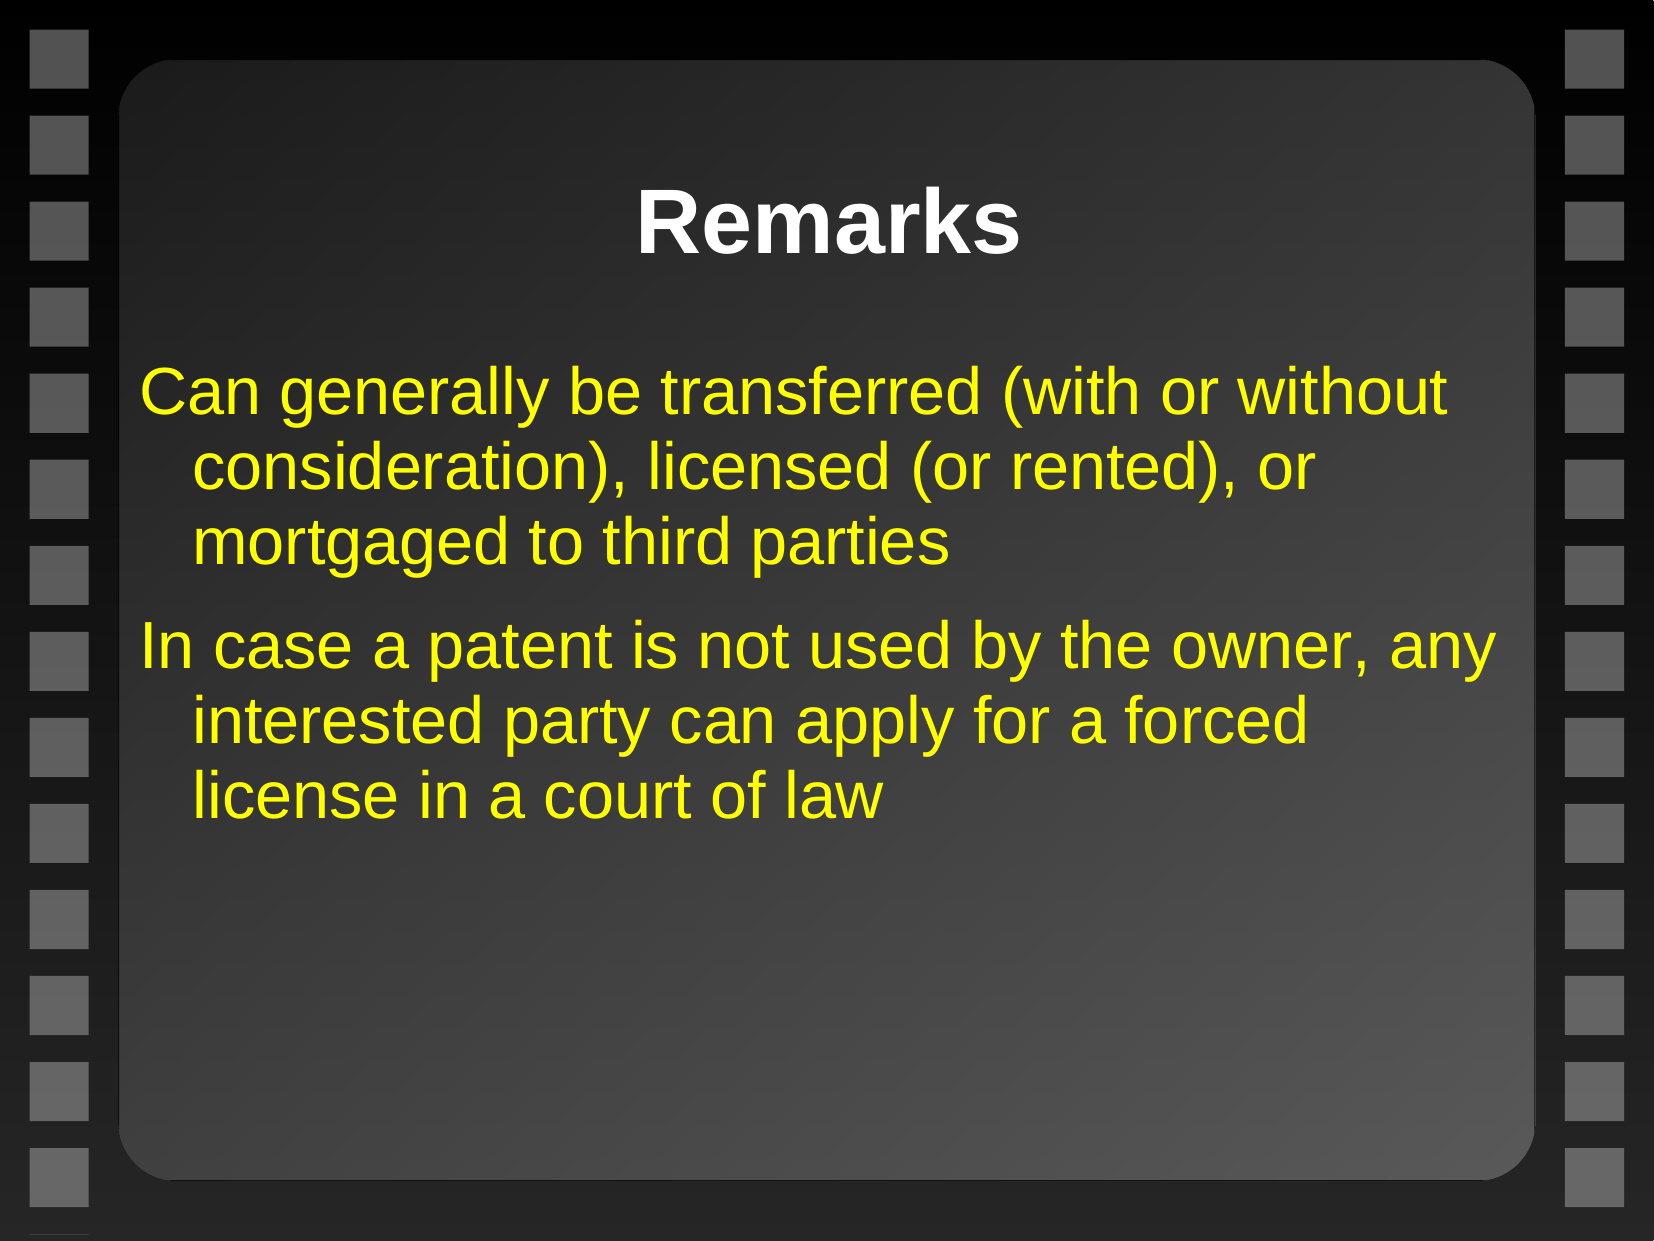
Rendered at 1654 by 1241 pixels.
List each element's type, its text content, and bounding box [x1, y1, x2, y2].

title Remarks [123, 117, 1536, 325]
list Can generally be transferred (with or without consideration), licensed (or rented), or mortgaged to third parties In case a patent is not used by the owner, any interested party can apply for a forced license in a court of law [121, 354, 1534, 1127]
